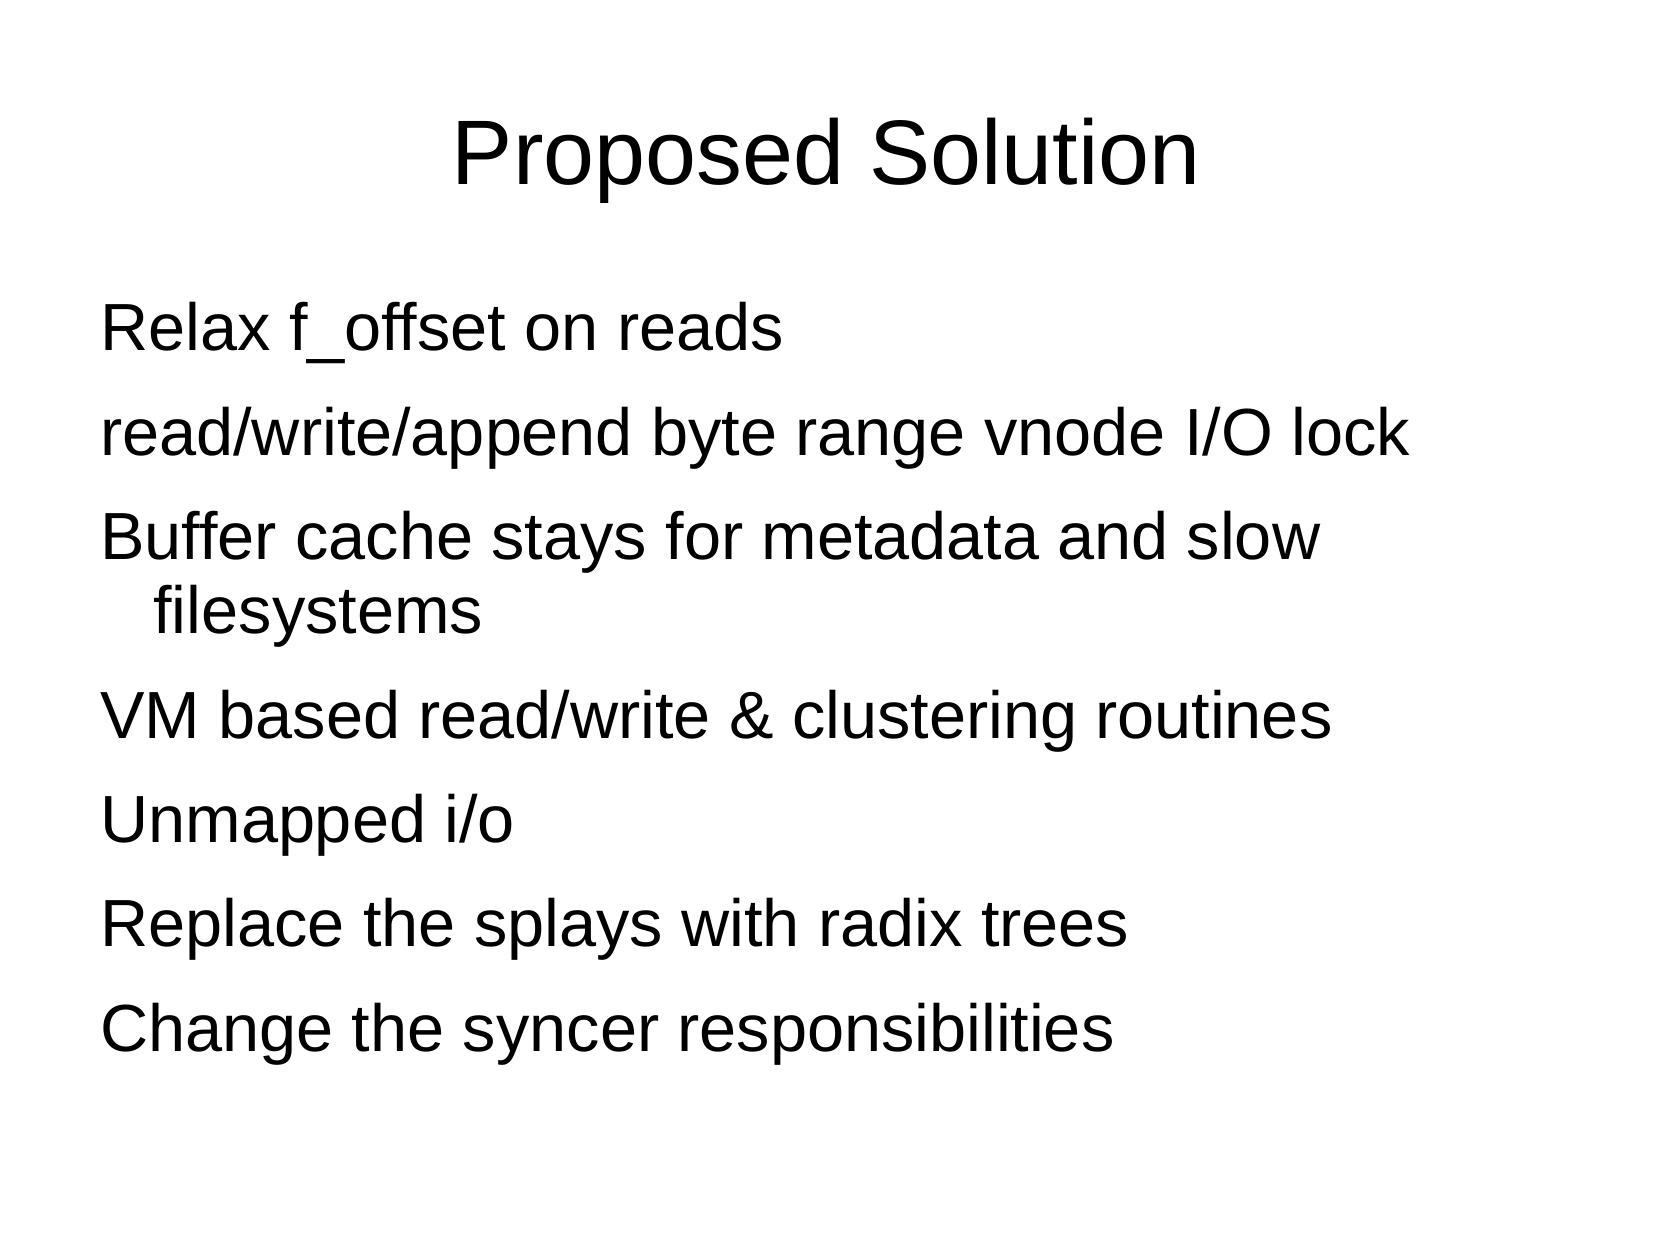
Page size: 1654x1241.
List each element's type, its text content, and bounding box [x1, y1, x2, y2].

list Relax f_offset on reads read/write/append byte range vnode I/O lock Buffer cache stays for metadata and slow filesystems VM based read/write & clustering routines Unmapped i/o Replace the splays with radix trees Change the syncer responsibilities [82, 290, 1571, 1094]
title Proposed Solution [82, 56, 1571, 250]
